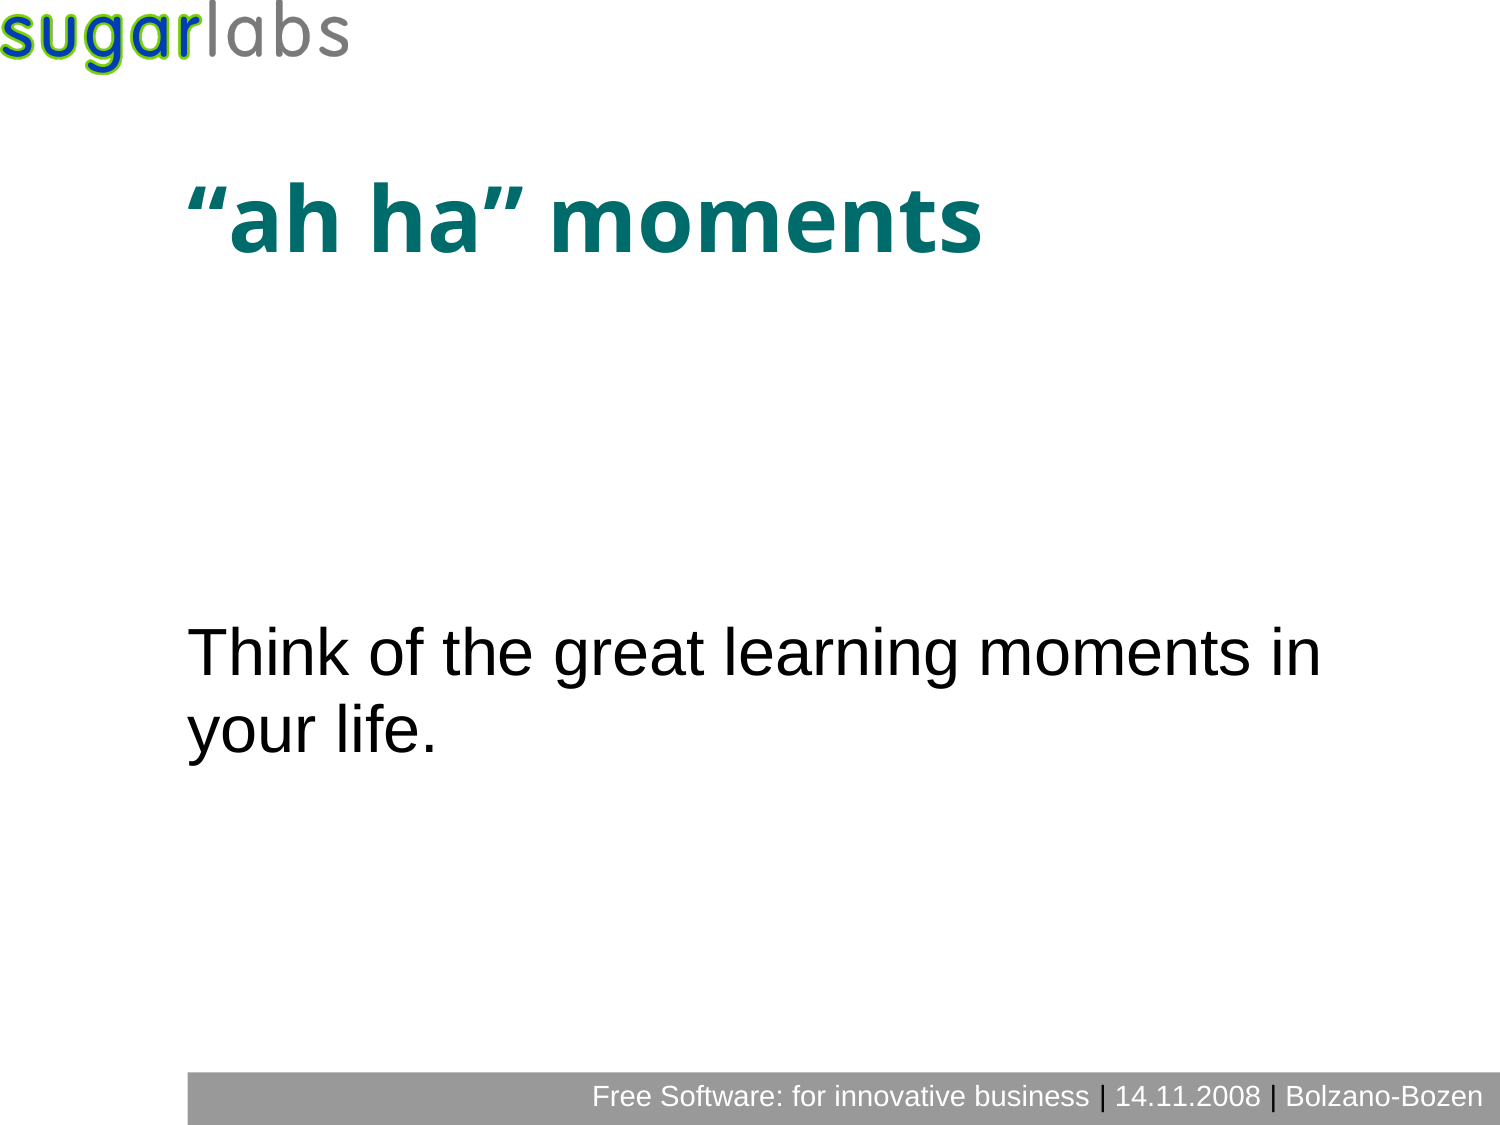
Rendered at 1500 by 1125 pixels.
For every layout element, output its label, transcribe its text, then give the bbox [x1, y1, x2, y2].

subtitle Think of the great learning moments in your life. [187, 337, 1425, 1042]
picture [0, 0, 348, 75]
title “ah ha” moments [187, 75, 1500, 338]
